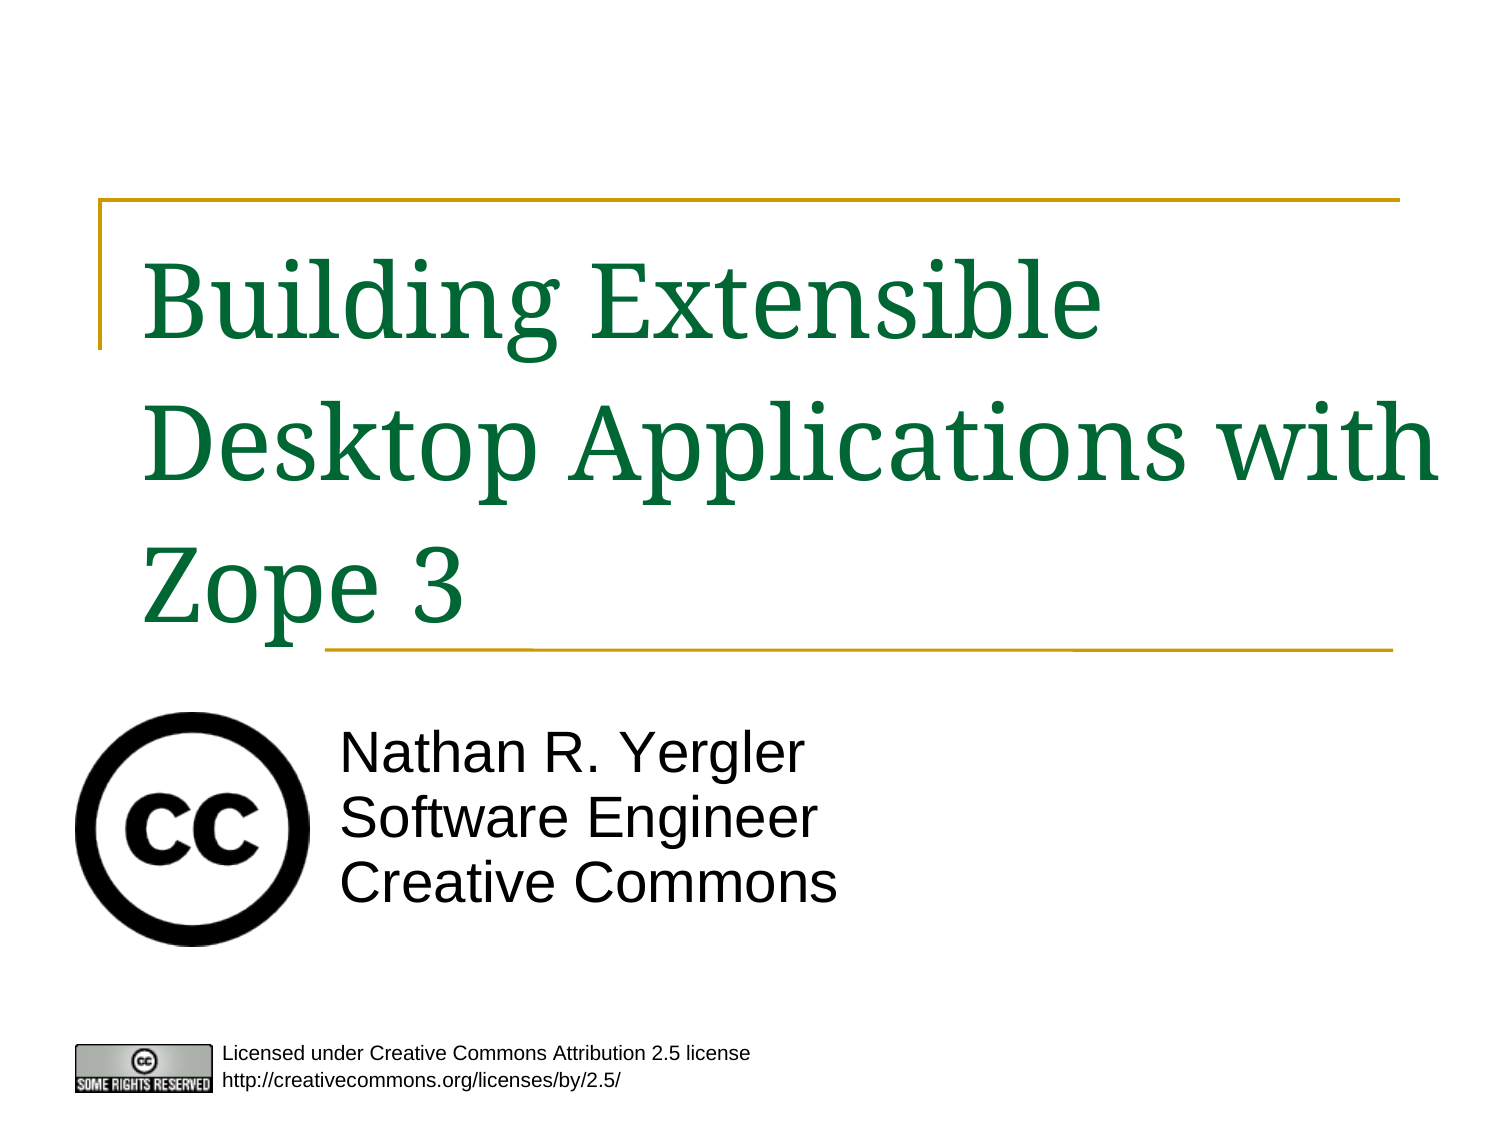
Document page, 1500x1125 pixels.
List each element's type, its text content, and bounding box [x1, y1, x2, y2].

picture [75, 1044, 207, 1093]
subtitle Nathan R. Yergler Software Engineer Creative Commons [324, 712, 1401, 946]
text_box Licensed under Creative Commons Attribution 2.5 license http://creativecommons.org/licenses/by/2.5/ [207, 1033, 766, 1100]
picture [75, 712, 310, 947]
title Building Extensible Desktop Applications with Zope 3 [126, 218, 1477, 635]
